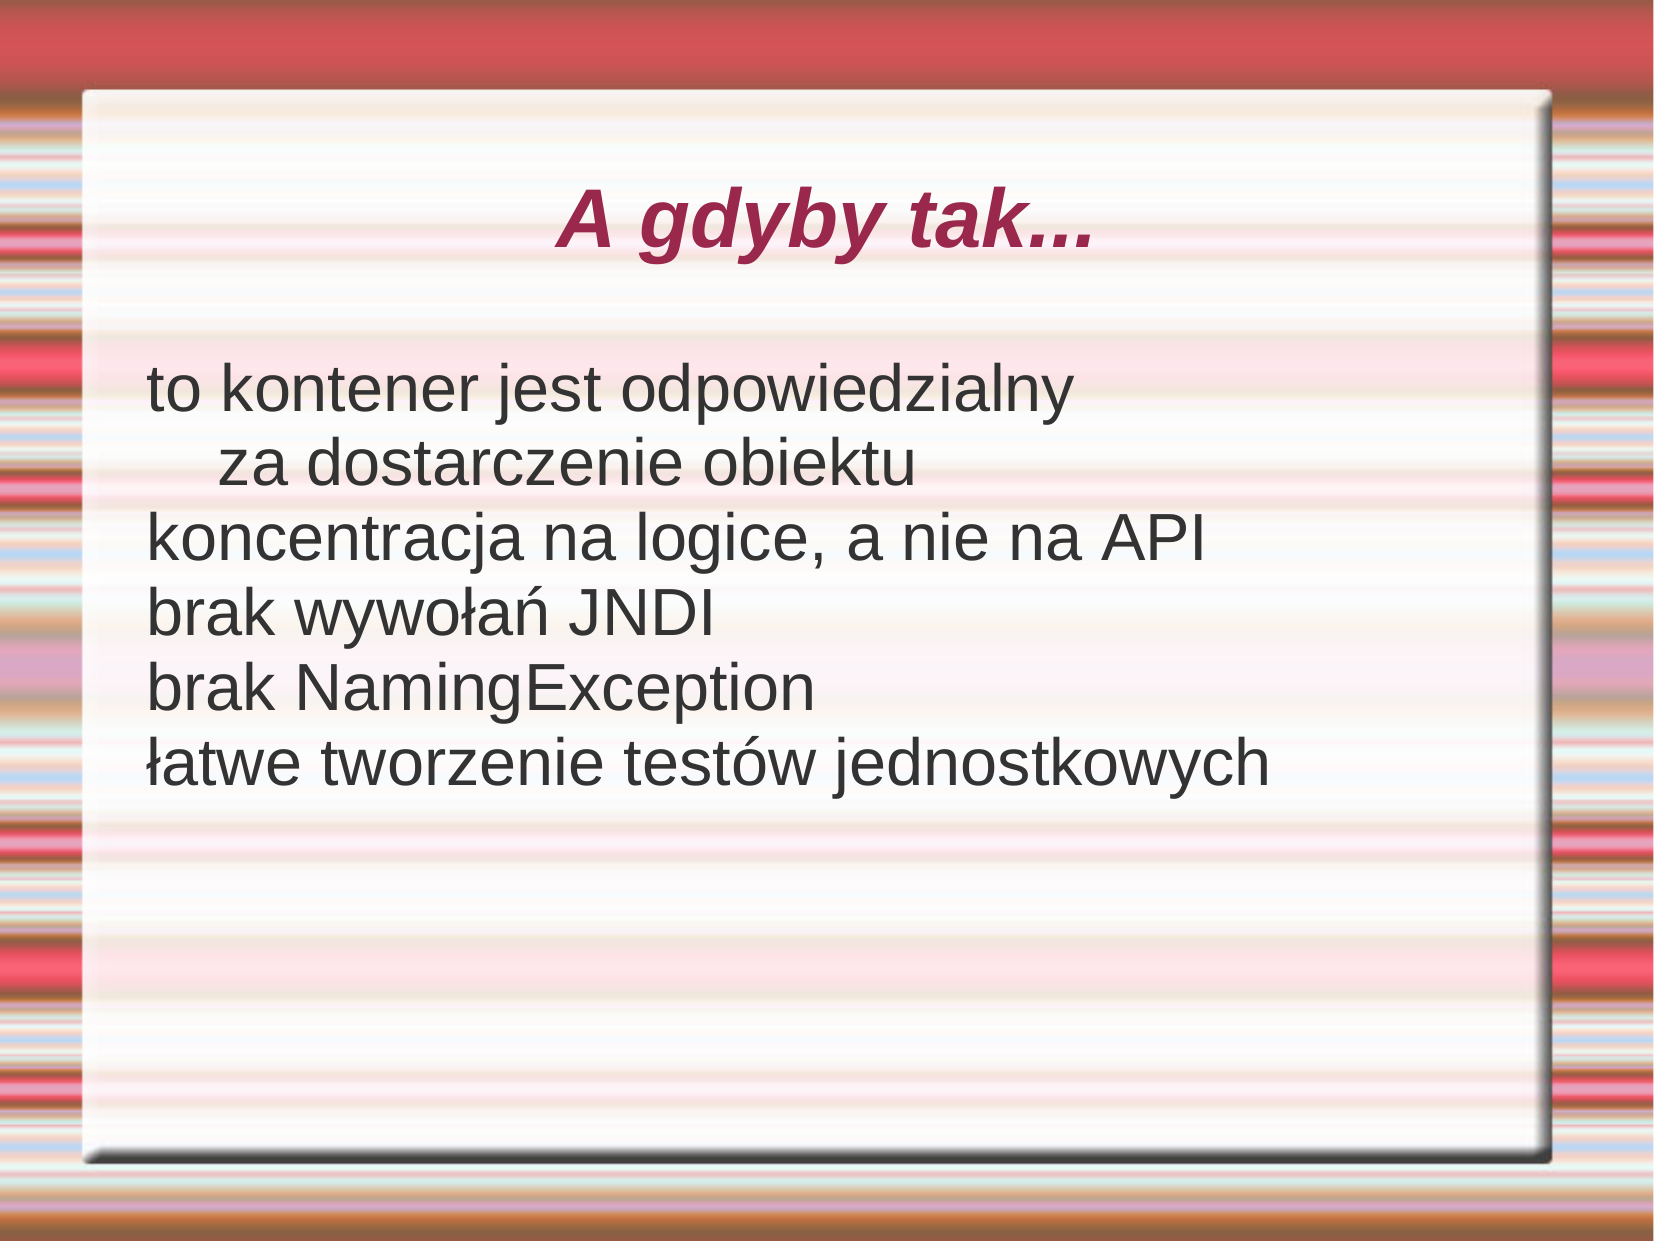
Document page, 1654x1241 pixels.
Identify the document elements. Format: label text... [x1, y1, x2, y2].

picture [0, 0, 1654, 1241]
list to kontener jest odpowiedzialny za dostarczenie obiektu koncentracja na logice, a nie na API brak wywołań JNDI brak NamingException łatwe tworzenie testów jednostkowych [134, 350, 1516, 1133]
title A gdyby tak... [121, 114, 1534, 322]
